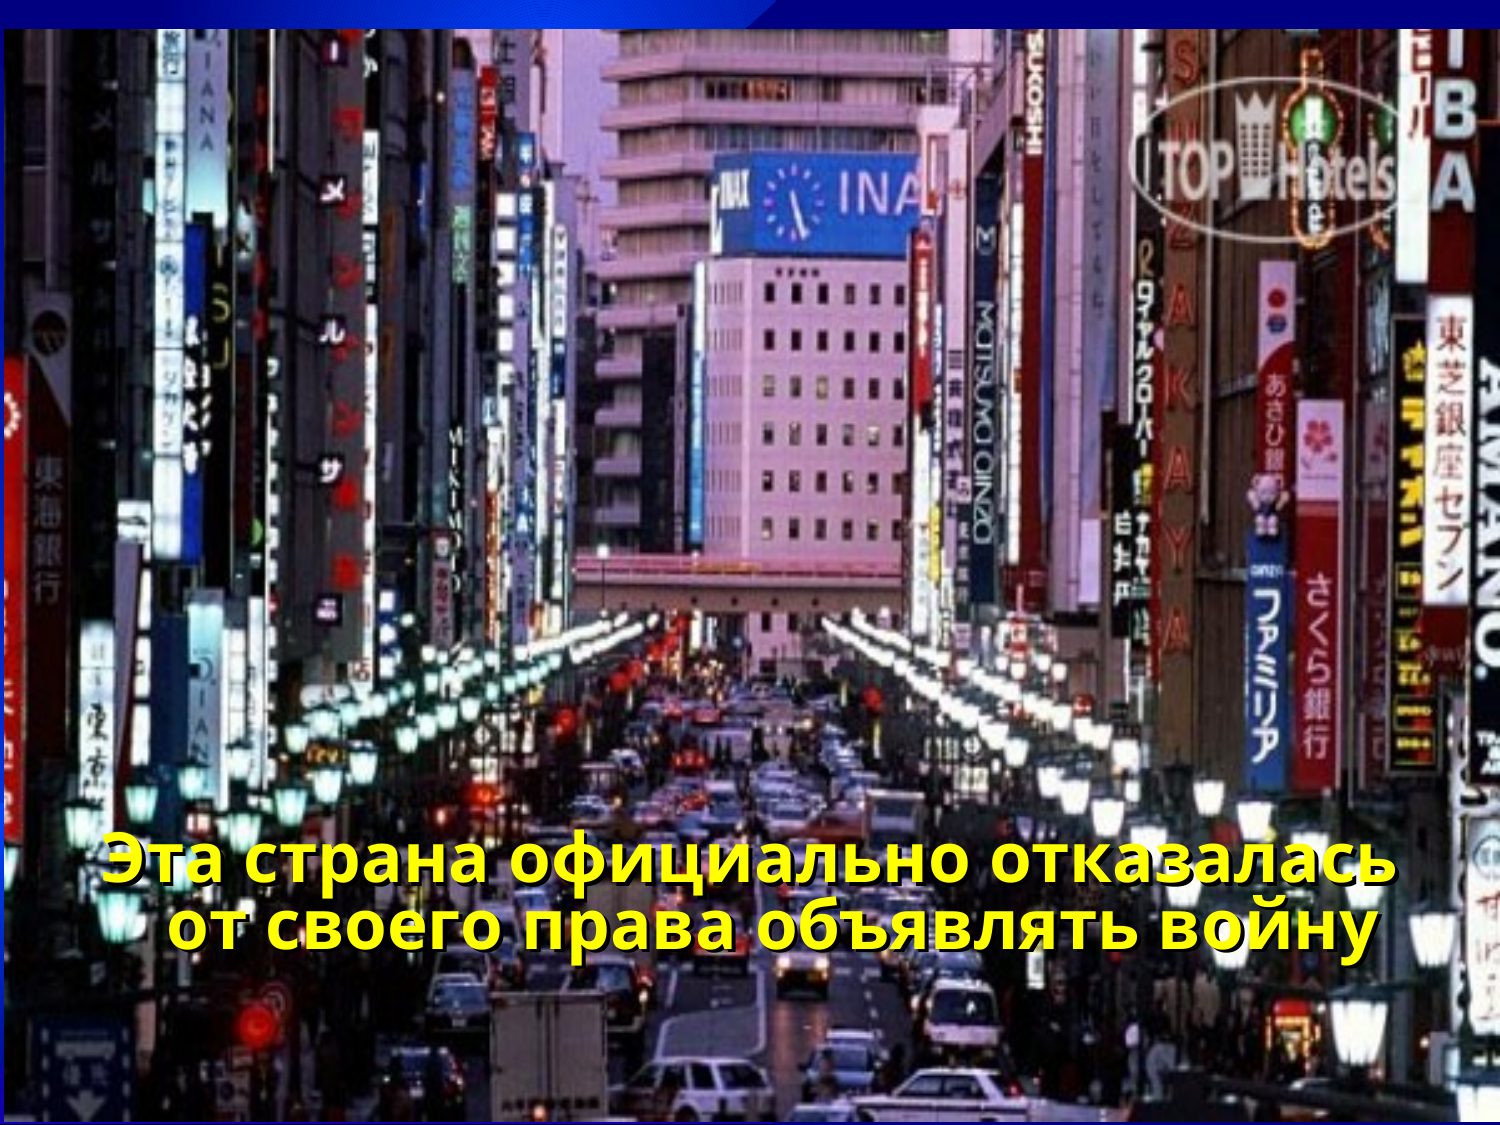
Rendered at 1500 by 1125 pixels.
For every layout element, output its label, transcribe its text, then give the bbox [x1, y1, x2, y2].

picture [4, 29, 1500, 1123]
list Эта страна официально отказалась от своего права объявлять войну [75, 822, 1426, 1005]
